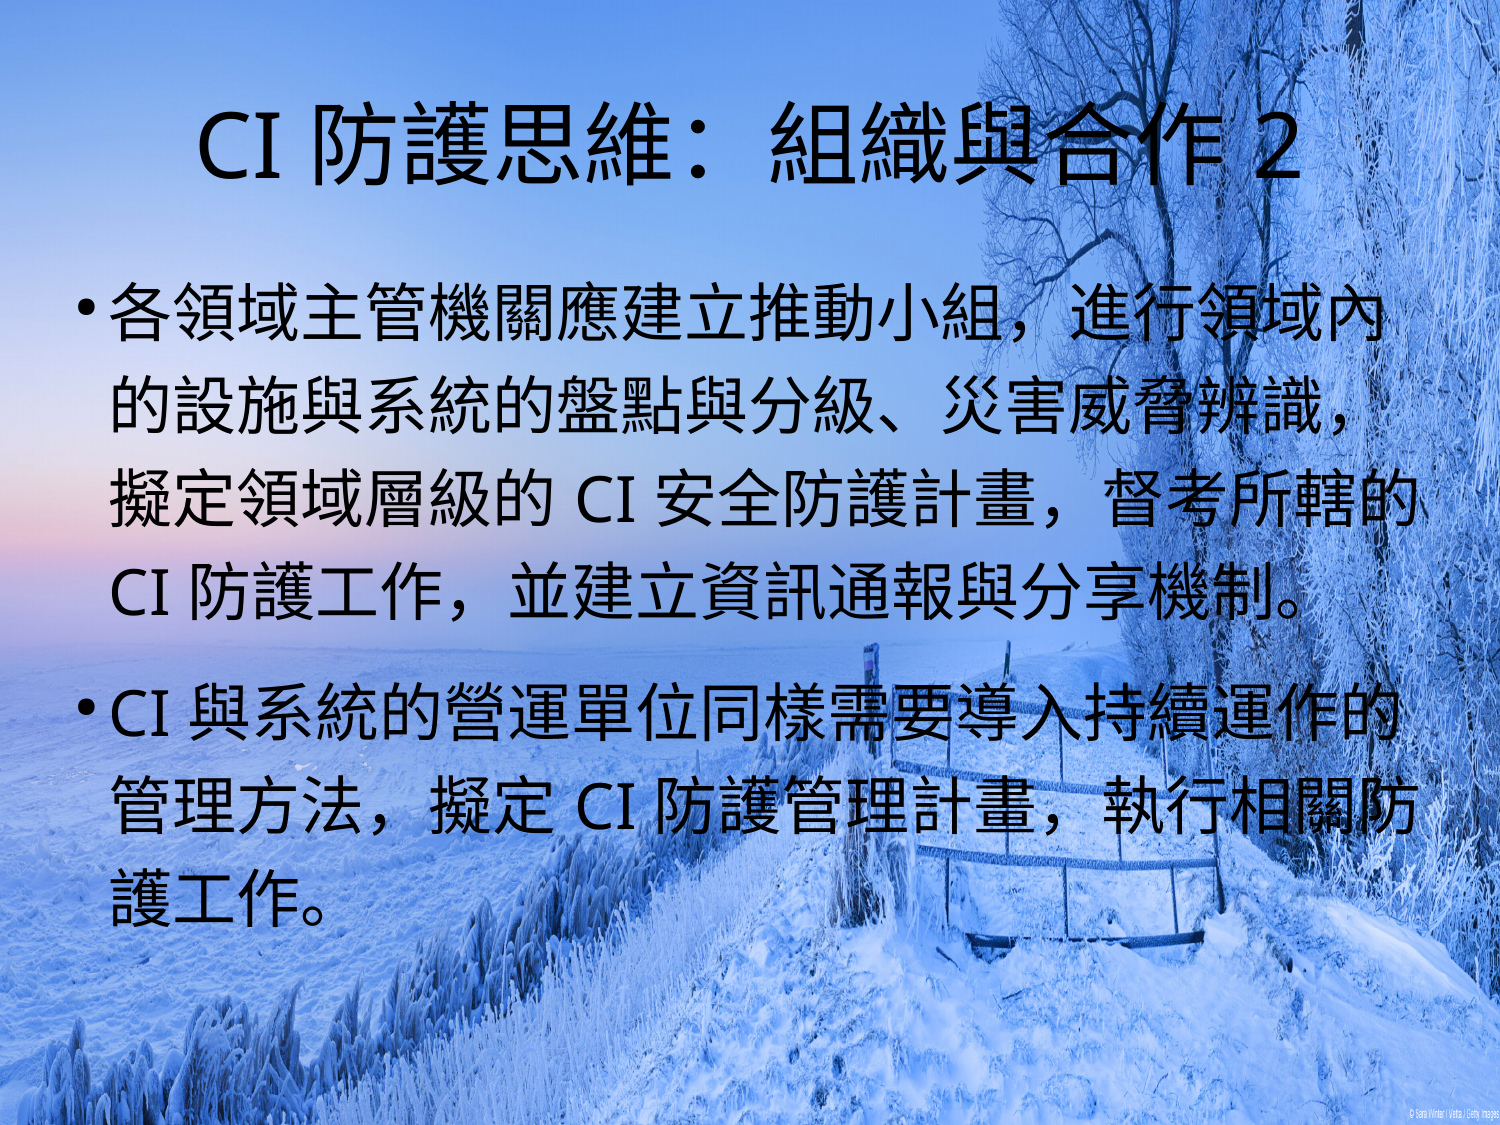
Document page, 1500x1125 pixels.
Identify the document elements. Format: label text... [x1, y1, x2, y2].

list 各領域主管機關應建立推動小組，進行領域內的設施與系統的盤點與分級、災害威脅辨識，擬定領域層級的CI安全防護計畫，督考所轄的CI防護工作，並建立資訊通報與分享機制。 CI與系統的營運單位同樣需要導入持續運作的管理方法，擬定CI防護管理計畫，執行相關防護工作。 [75, 262, 1425, 1005]
title CI防護思維：組織與合作2 [75, 45, 1425, 233]
picture [0, 0, 1500, 1125]
